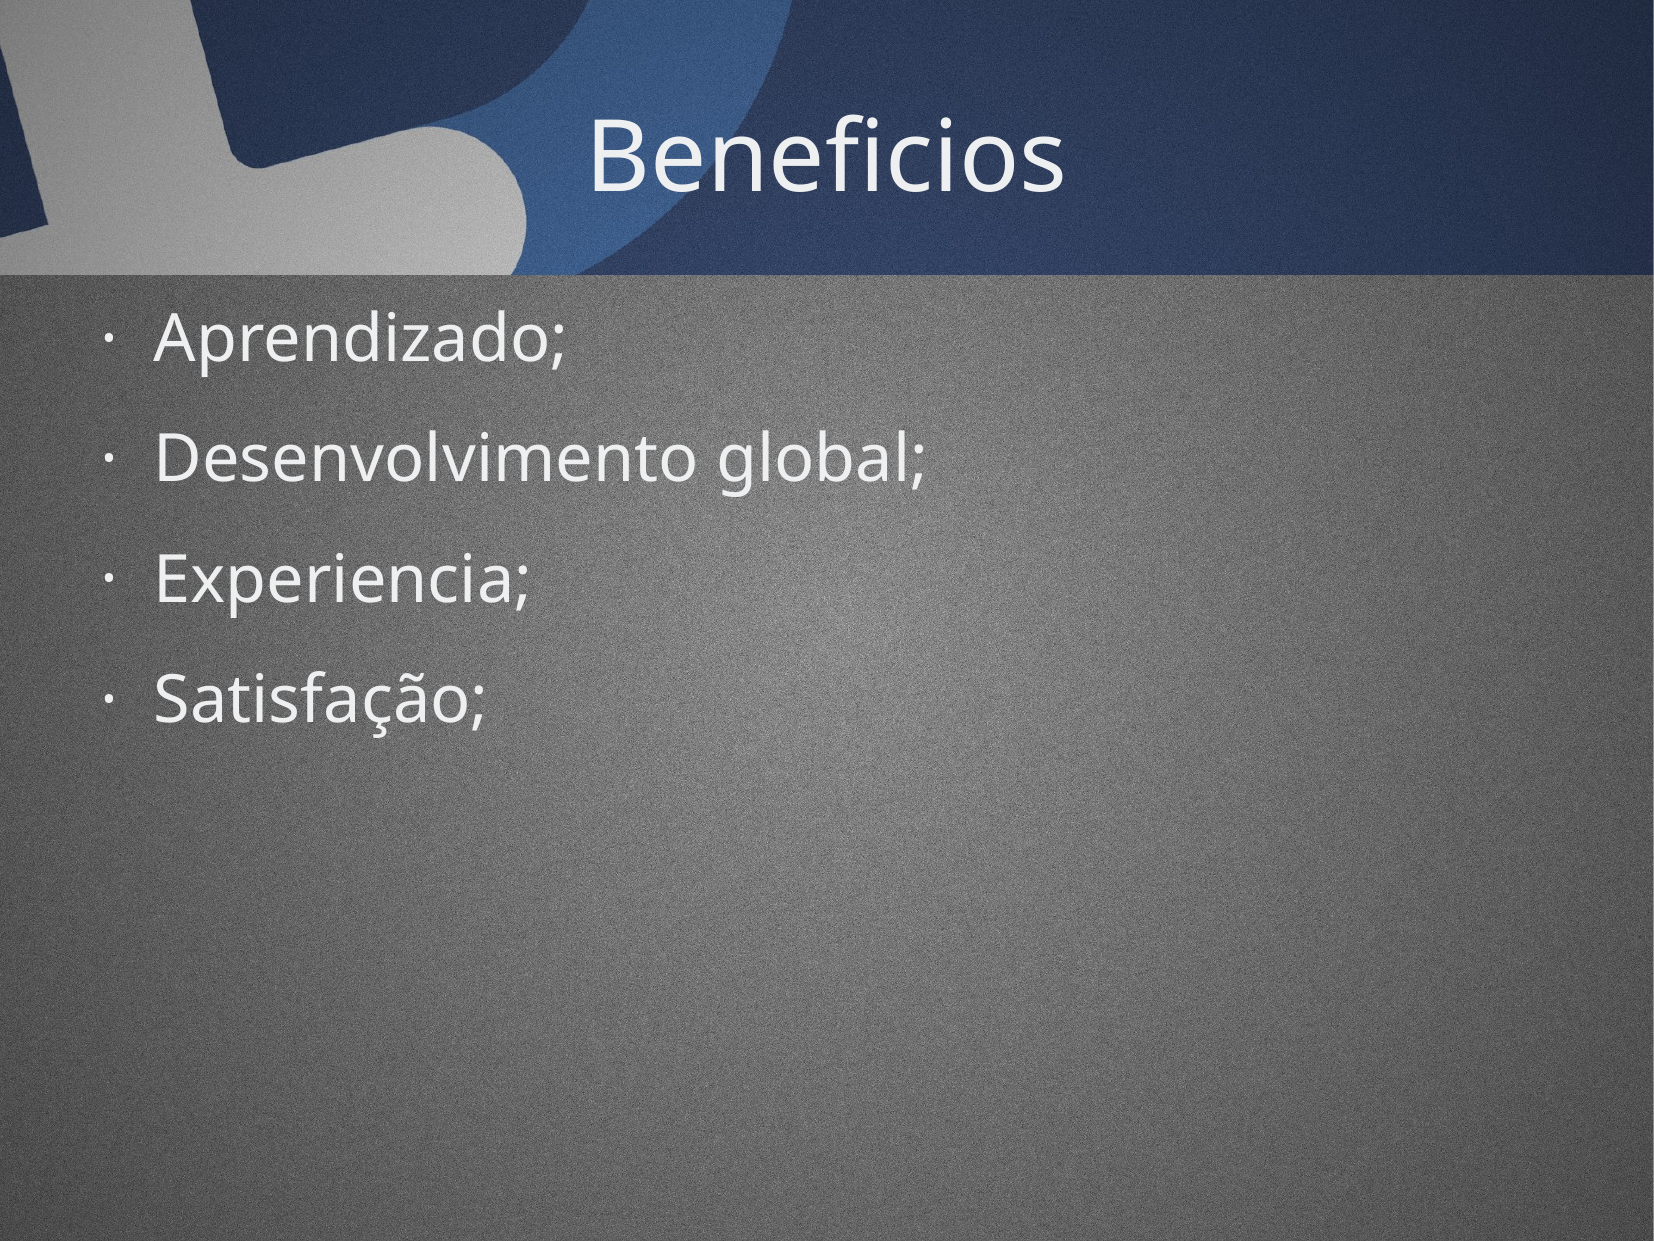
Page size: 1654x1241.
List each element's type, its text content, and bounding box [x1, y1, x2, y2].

picture [0, 0, 1654, 1241]
title Beneficios [82, 49, 1571, 257]
list Aprendizado; Desenvolvimento global; Experiencia; Satisfação; [82, 290, 1571, 1010]
